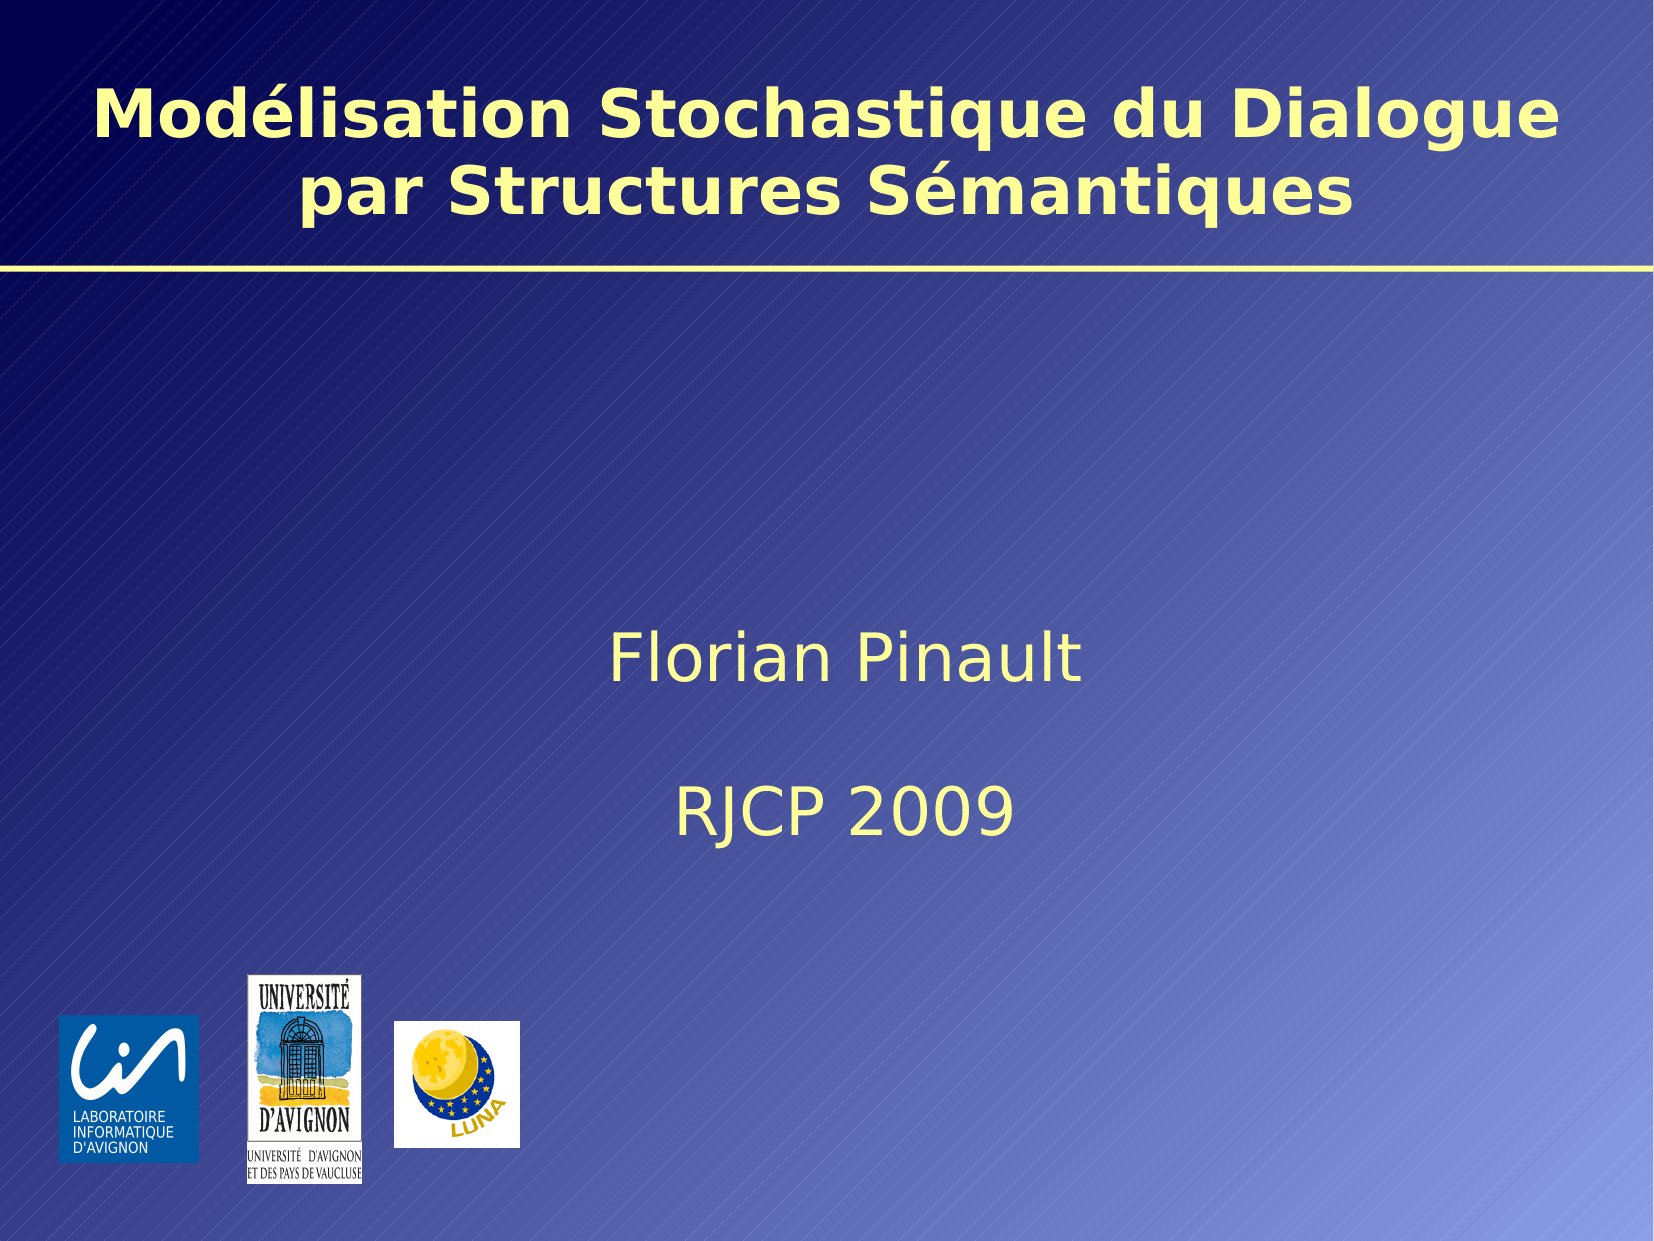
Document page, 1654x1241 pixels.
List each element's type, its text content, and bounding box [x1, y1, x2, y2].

title Modélisation Stochastique du Dialogue par Structures Sémantiques [82, 49, 1571, 257]
picture [394, 1021, 520, 1148]
picture [59, 1015, 199, 1163]
picture [247, 974, 362, 1185]
subtitle Florian Pinault RJCP 2009 [121, 344, 1534, 1127]
